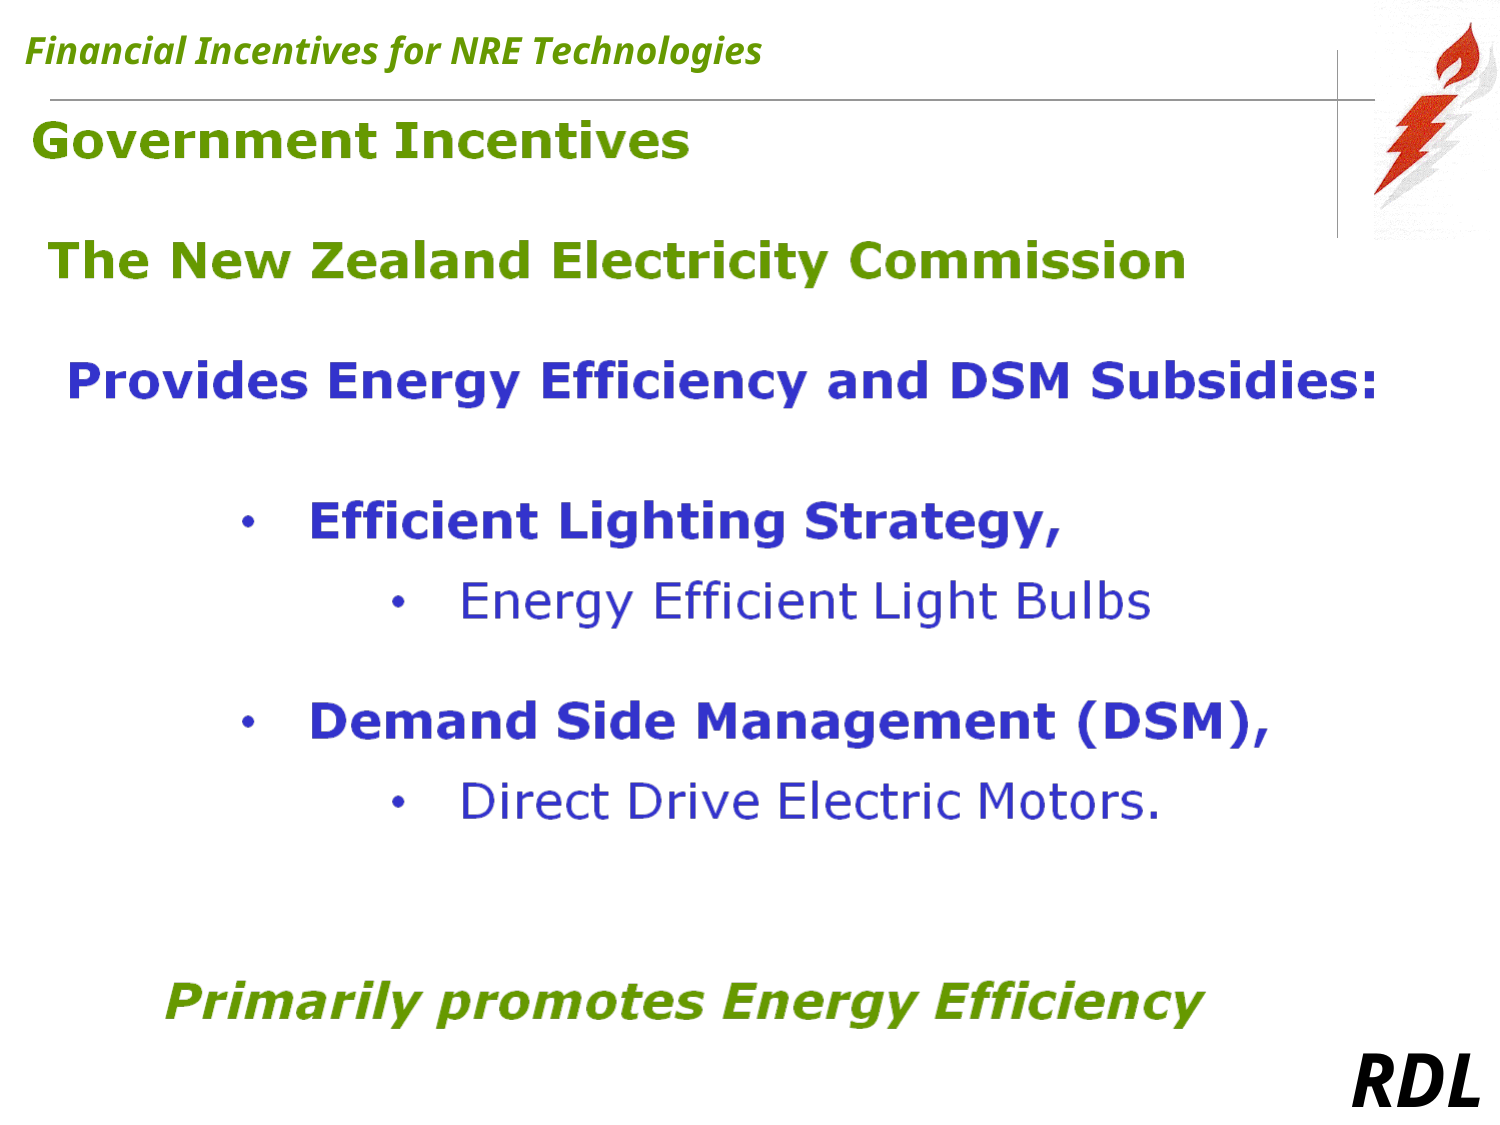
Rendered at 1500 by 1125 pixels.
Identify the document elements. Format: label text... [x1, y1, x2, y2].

picture [0, 0, 1500, 1125]
title Financial Incentives for NRE Technologies [0, 0, 1223, 114]
